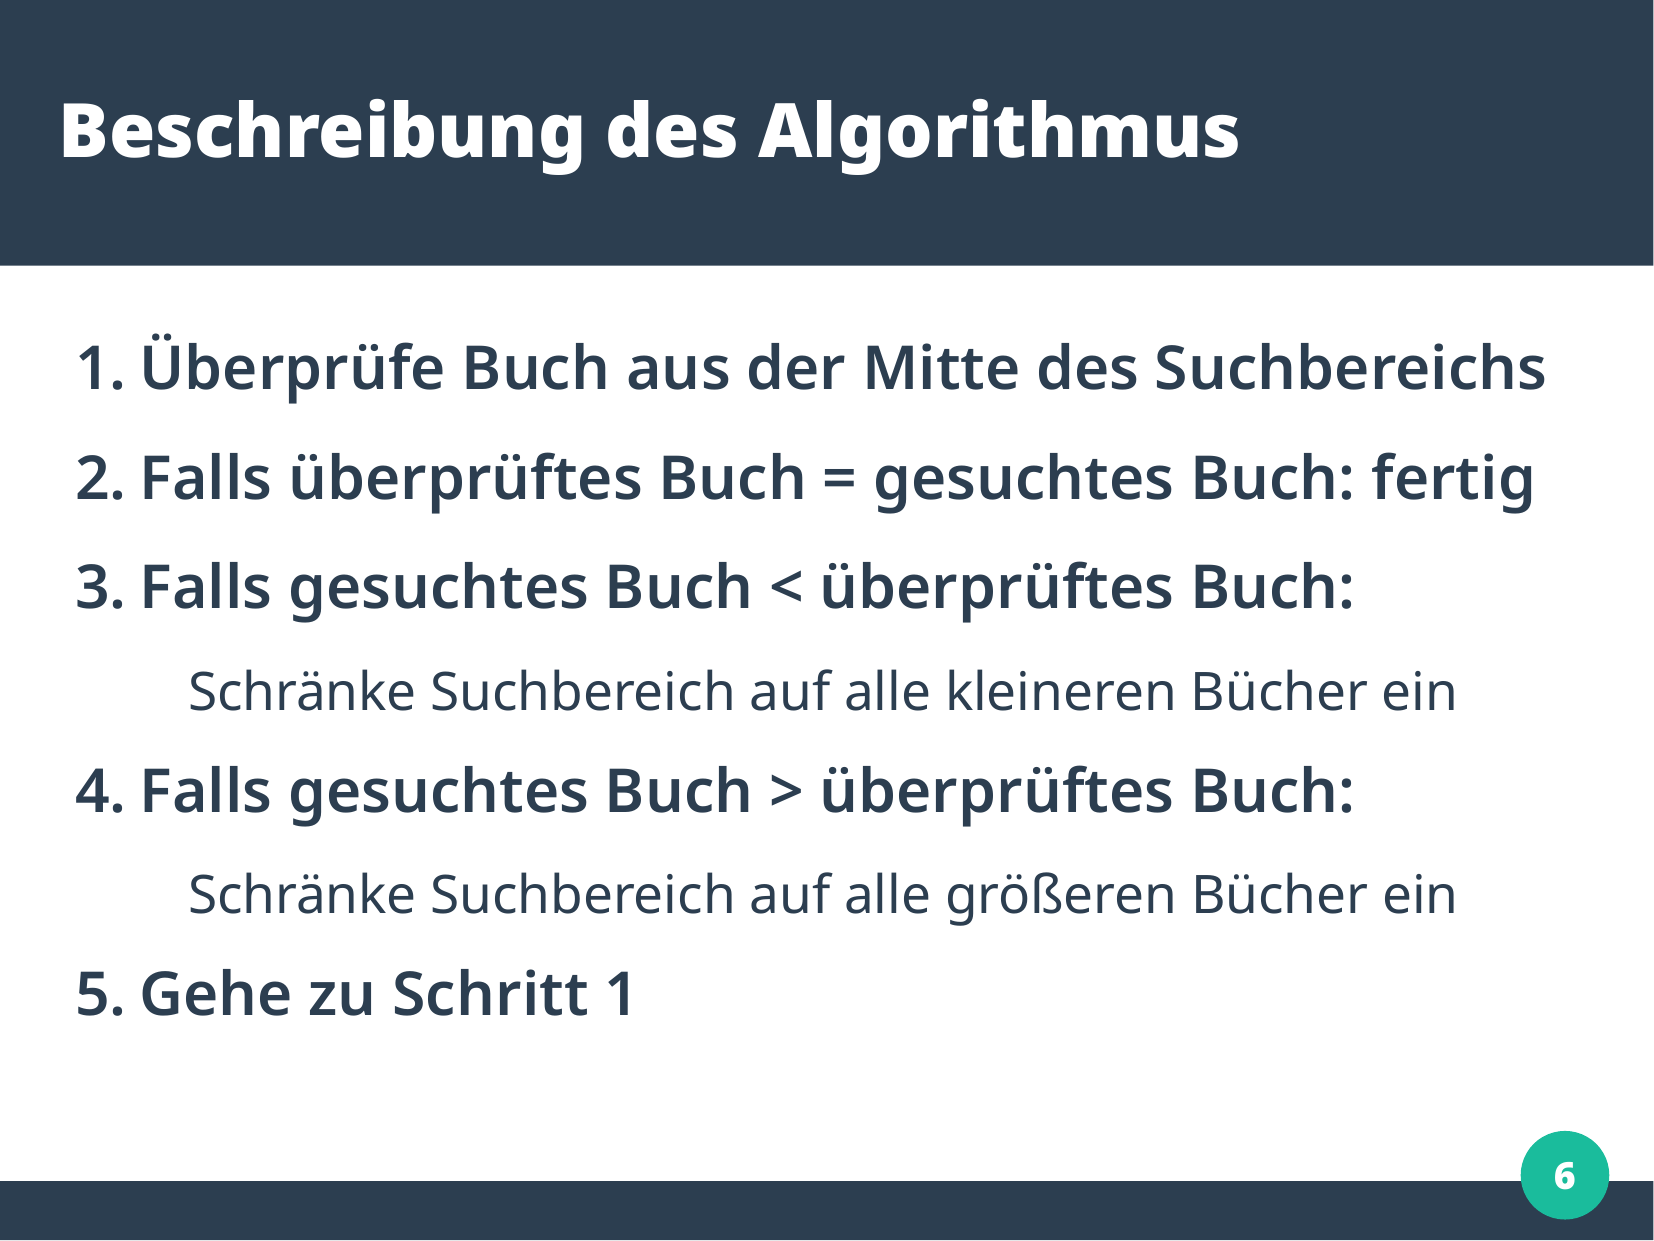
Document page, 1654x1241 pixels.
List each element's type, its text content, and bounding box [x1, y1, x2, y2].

list Überprüfe Buch aus der Mitte des Suchbereichs Falls überprüftes Buch = gesuchtes Buch: fertig Falls gesuchtes Buch < überprüftes Buch: Schränke Suchbereich auf alle kleineren Bücher ein Falls gesuchtes Buch > überprüftes Buch: Schränke Suchbereich auf alle größeren Bücher ein Gehe zu Schritt 1 [59, 324, 1595, 1152]
title Beschreibung des Algorithmus [59, 49, 1595, 207]
